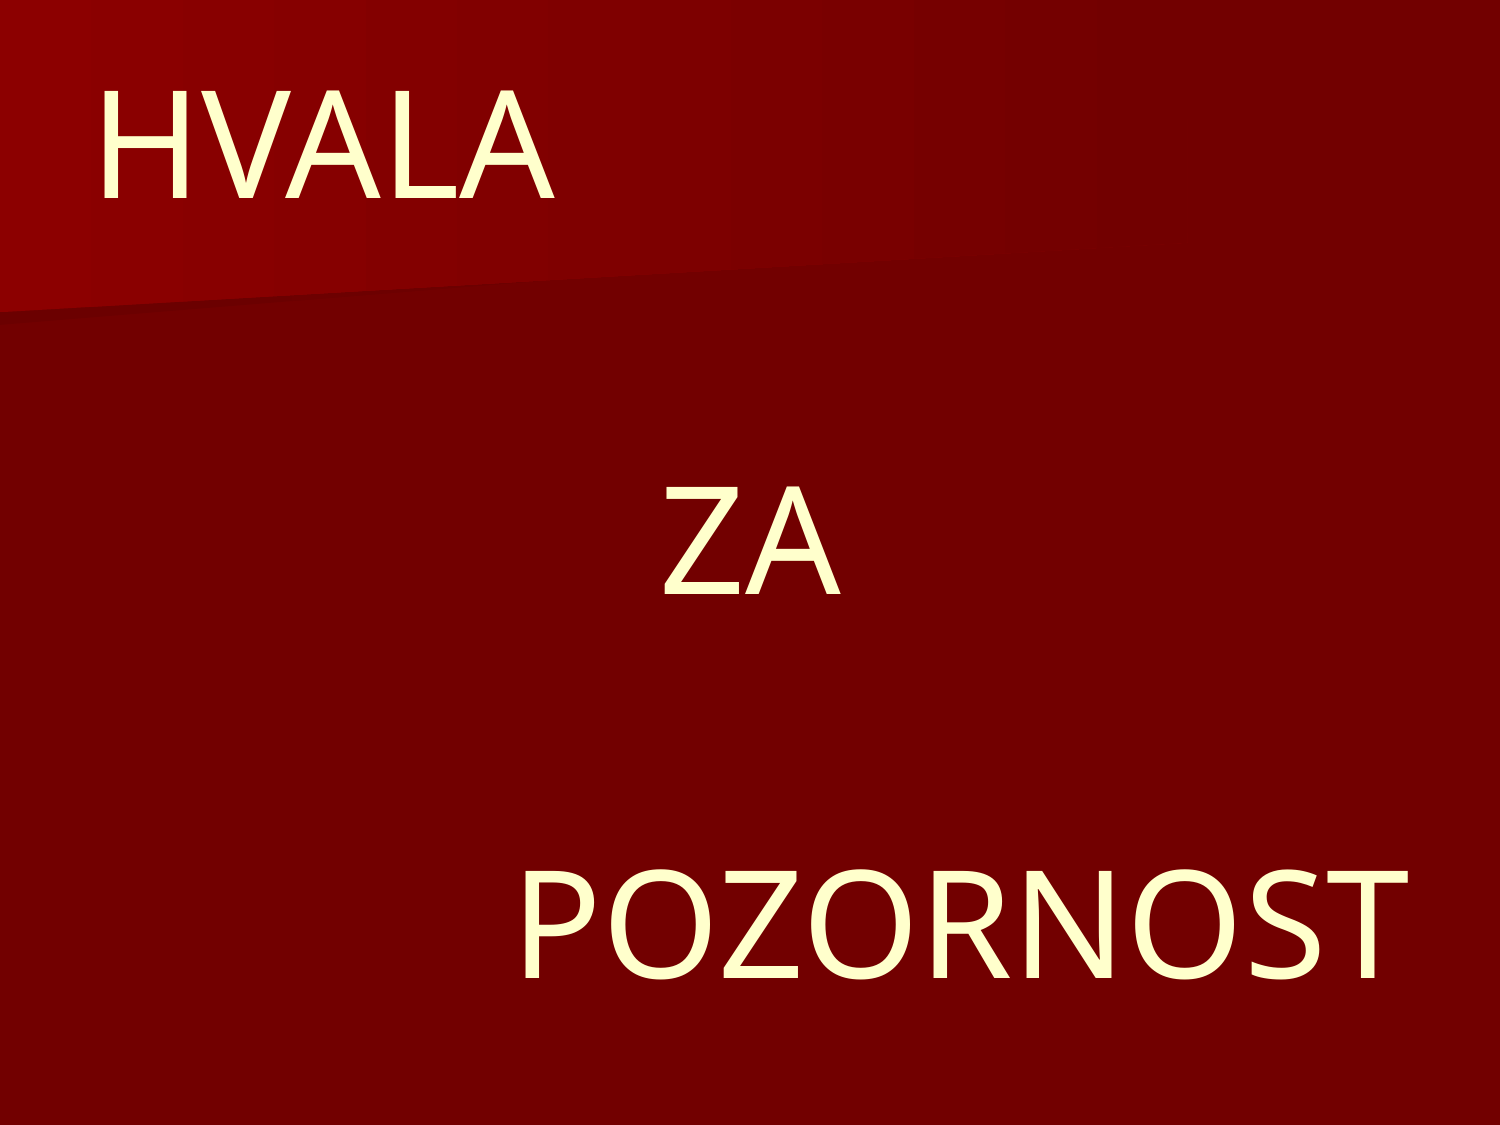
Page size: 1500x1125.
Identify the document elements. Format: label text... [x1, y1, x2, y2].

title HVALA [75, 45, 1425, 233]
list ZA POZORNOST [75, 262, 1425, 1000]
